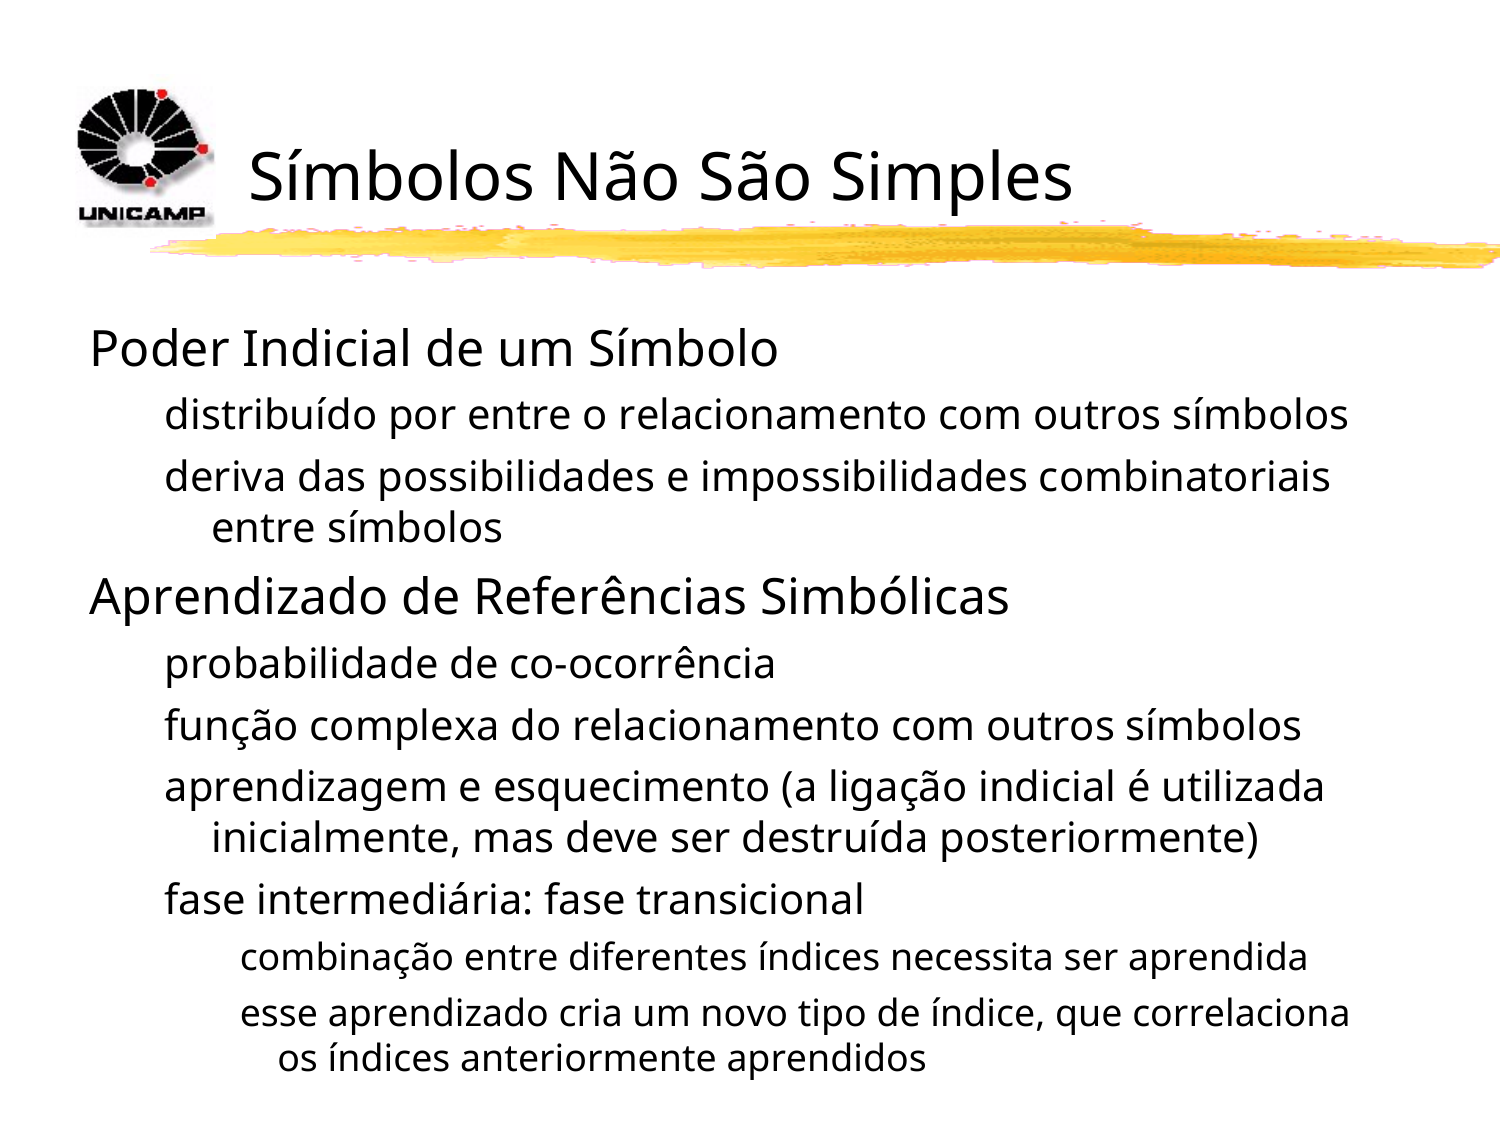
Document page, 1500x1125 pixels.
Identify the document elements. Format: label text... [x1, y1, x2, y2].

picture [75, 74, 1500, 279]
title Símbolos Não São Simples [233, 37, 1434, 225]
list Poder Indicial de um Símbolo distribuído por entre o relacionamento com outros símbolos deriva das possibilidades e impossibilidades combinatoriais entre símbolos Aprendizado de Referências Simbólicas probabilidade de co-ocorrência função complexa do relacionamento com outros símbolos aprendizagem e esquecimento (a ligação indicial é utilizada inicialmente, mas deve ser destruída posteriormente) fase intermediária: fase transicional combinação entre diferentes índices necessita ser aprendida esse aprendizado cria um novo tipo de índice, que correlaciona os índices anteriormente aprendidos [74, 309, 1417, 1008]
